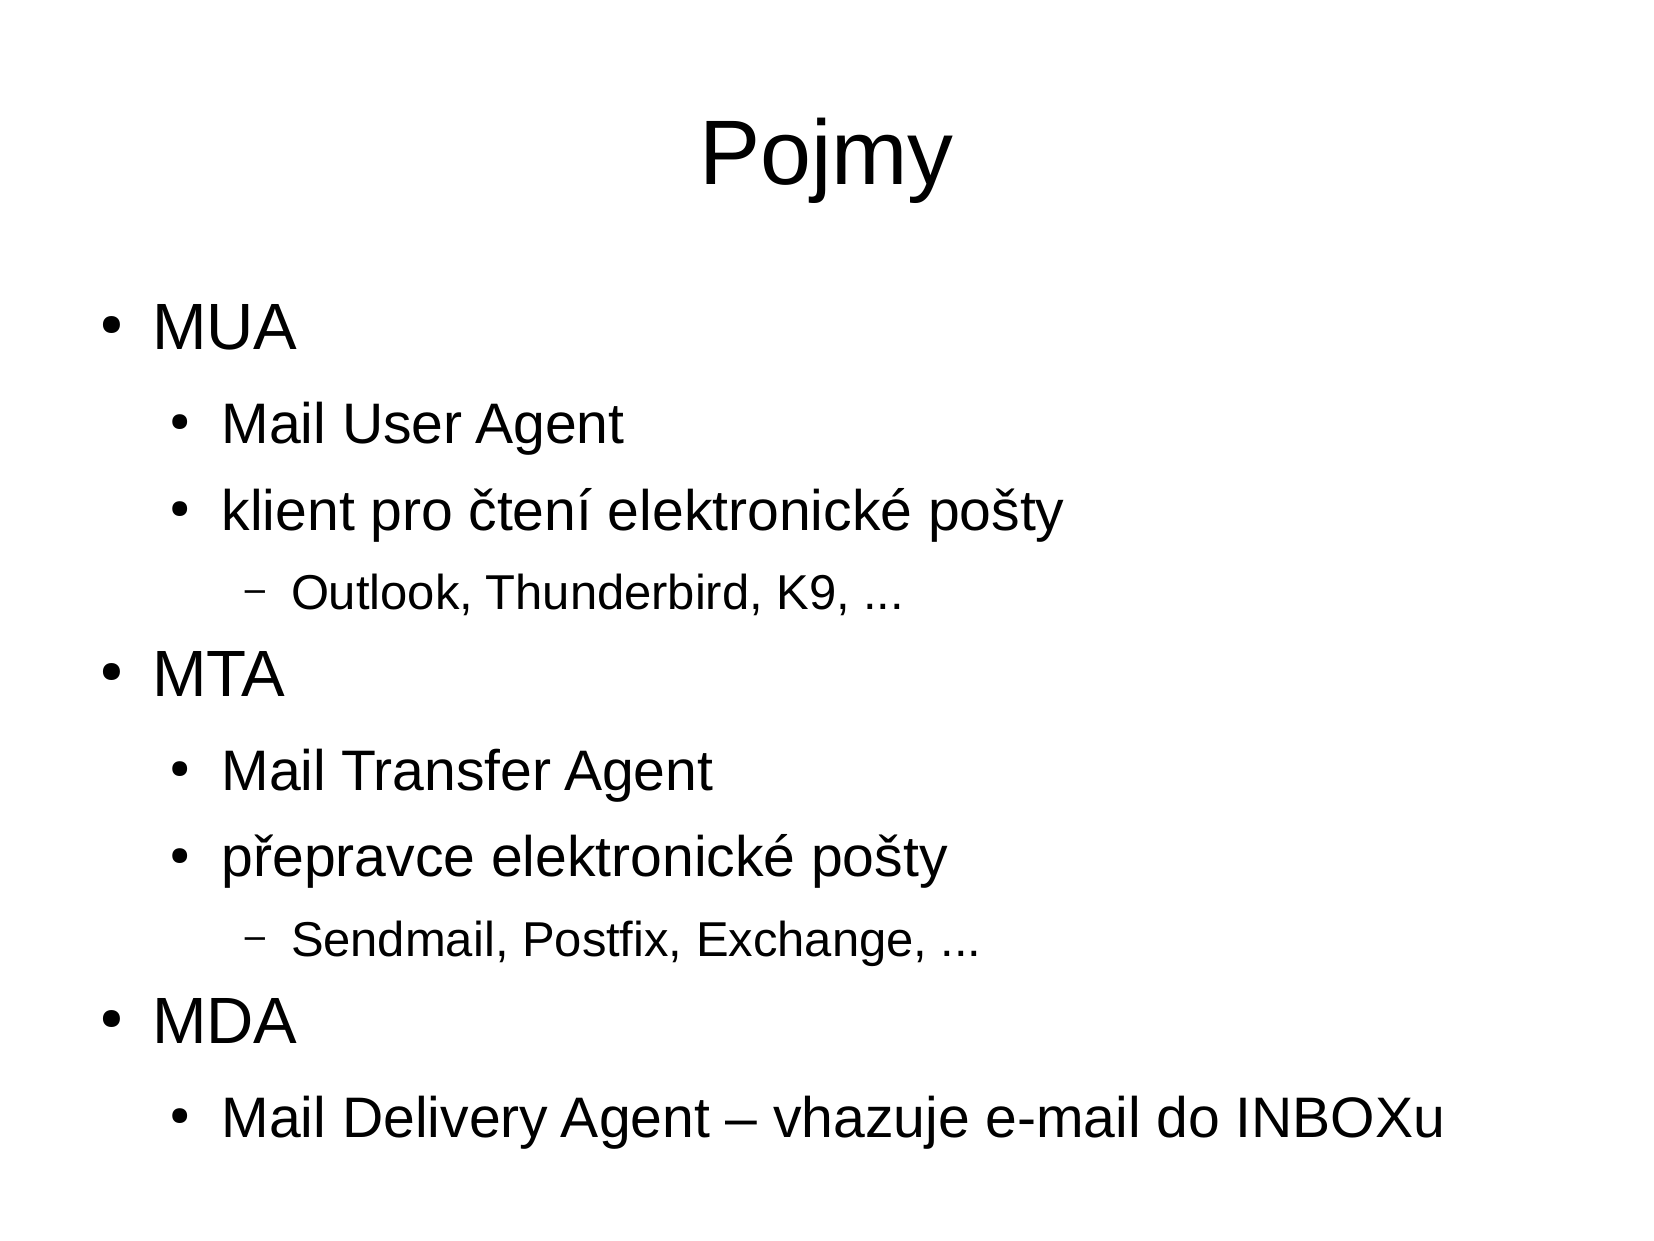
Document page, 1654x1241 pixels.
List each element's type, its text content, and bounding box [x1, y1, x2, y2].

list MUA Mail User Agent klient pro čtení elektronické pošty Outlook, Thunderbird, K9, ... MTA Mail Transfer Agent přepravce elektronické pošty Sendmail, Postfix, Exchange, ... MDA Mail Delivery Agent – vhazuje e-mail do INBOXu [82, 290, 1571, 1152]
title Pojmy [82, 49, 1571, 257]
